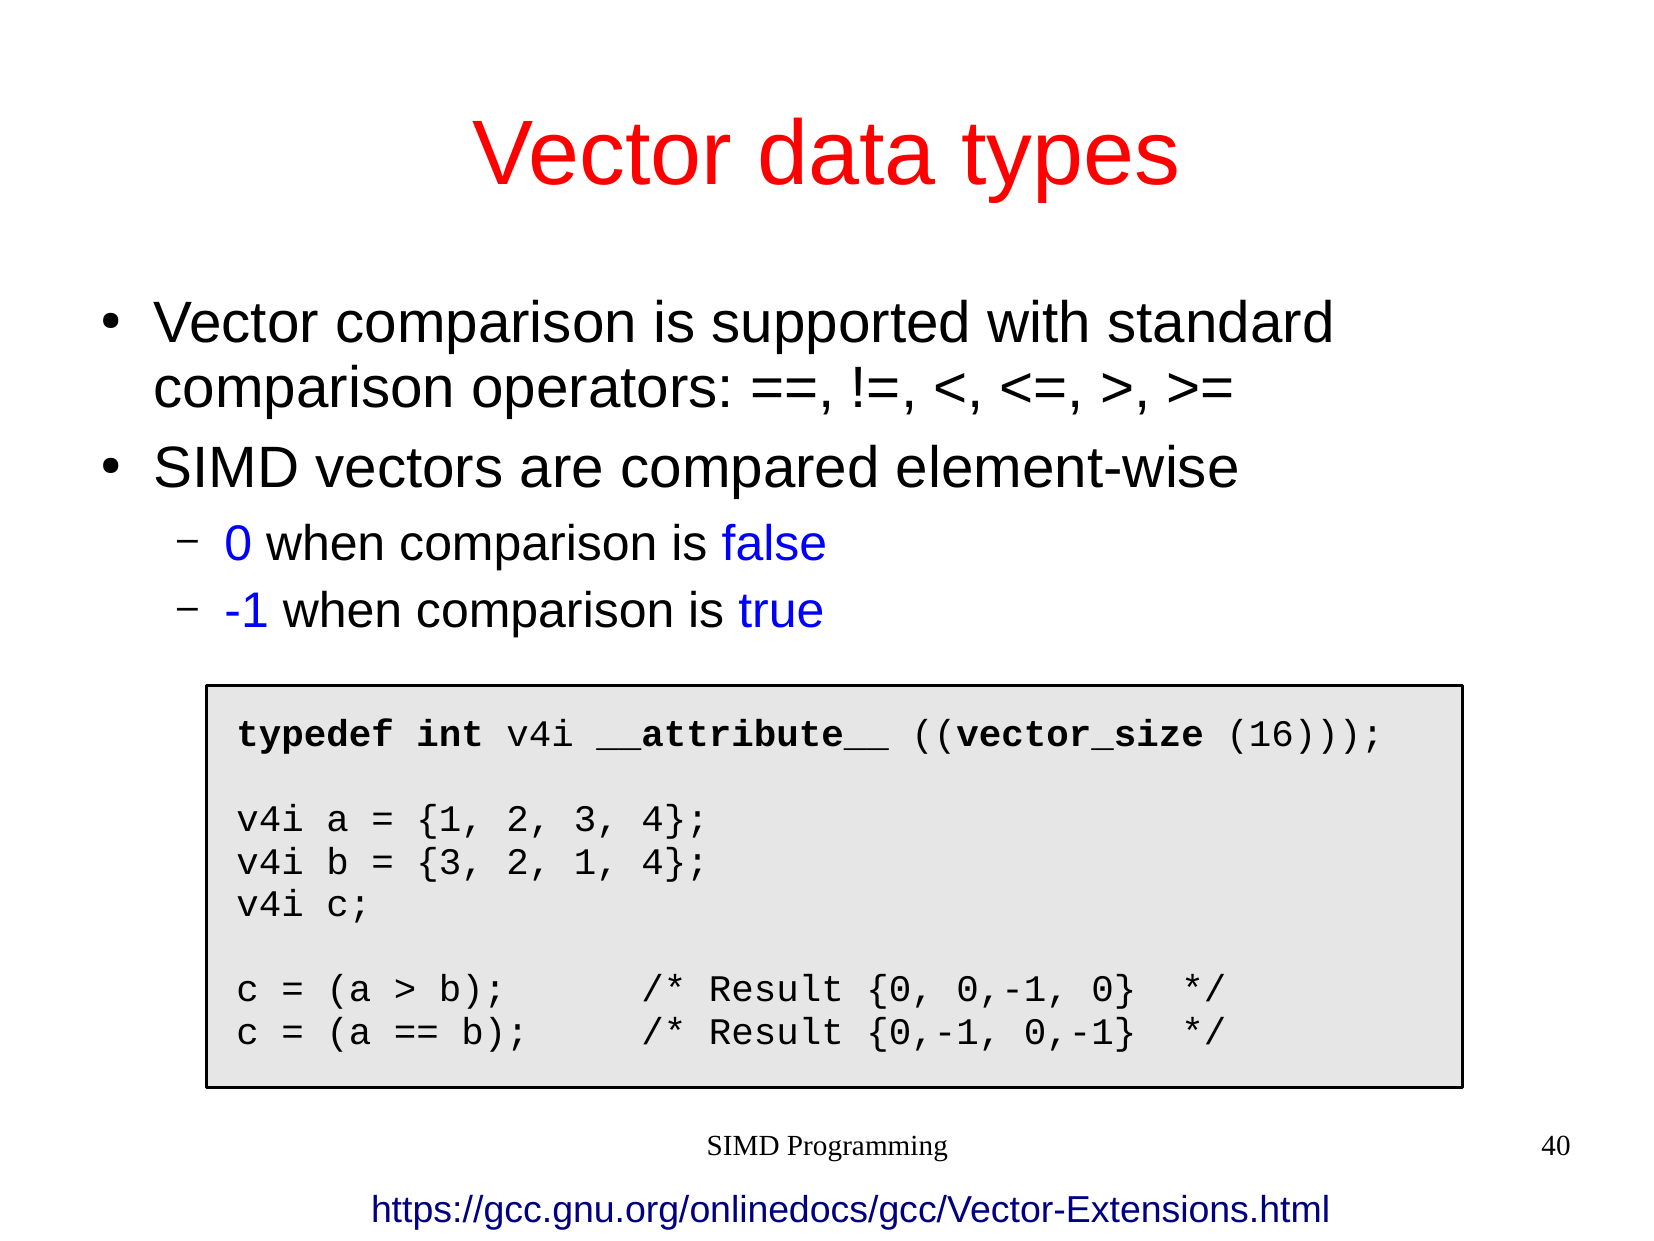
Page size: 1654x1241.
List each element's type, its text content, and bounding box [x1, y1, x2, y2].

title Vector data types [82, 49, 1571, 257]
text_box typedef int v4i __attribute__ ((vector_size (16))); v4i a = {1, 2, 3, 4}; v4i b = {3, 2, 1, 4}; v4i c; c = (a > b); /* Result {0, 0,-1, 0} */ c = (a == b); /* Result {0,-1, 0,-1} */ [206, 685, 1463, 1088]
text_box https://gcc.gnu.org/onlinedocs/gcc/Vector-Extensions.html [356, 1181, 1351, 1239]
list Vector comparison is supported with standard comparison operators: ==, !=, <, <=, >, >= SIMD vectors are compared element-wise 0 when comparison is false -1 when comparison is true [82, 290, 1571, 1109]
